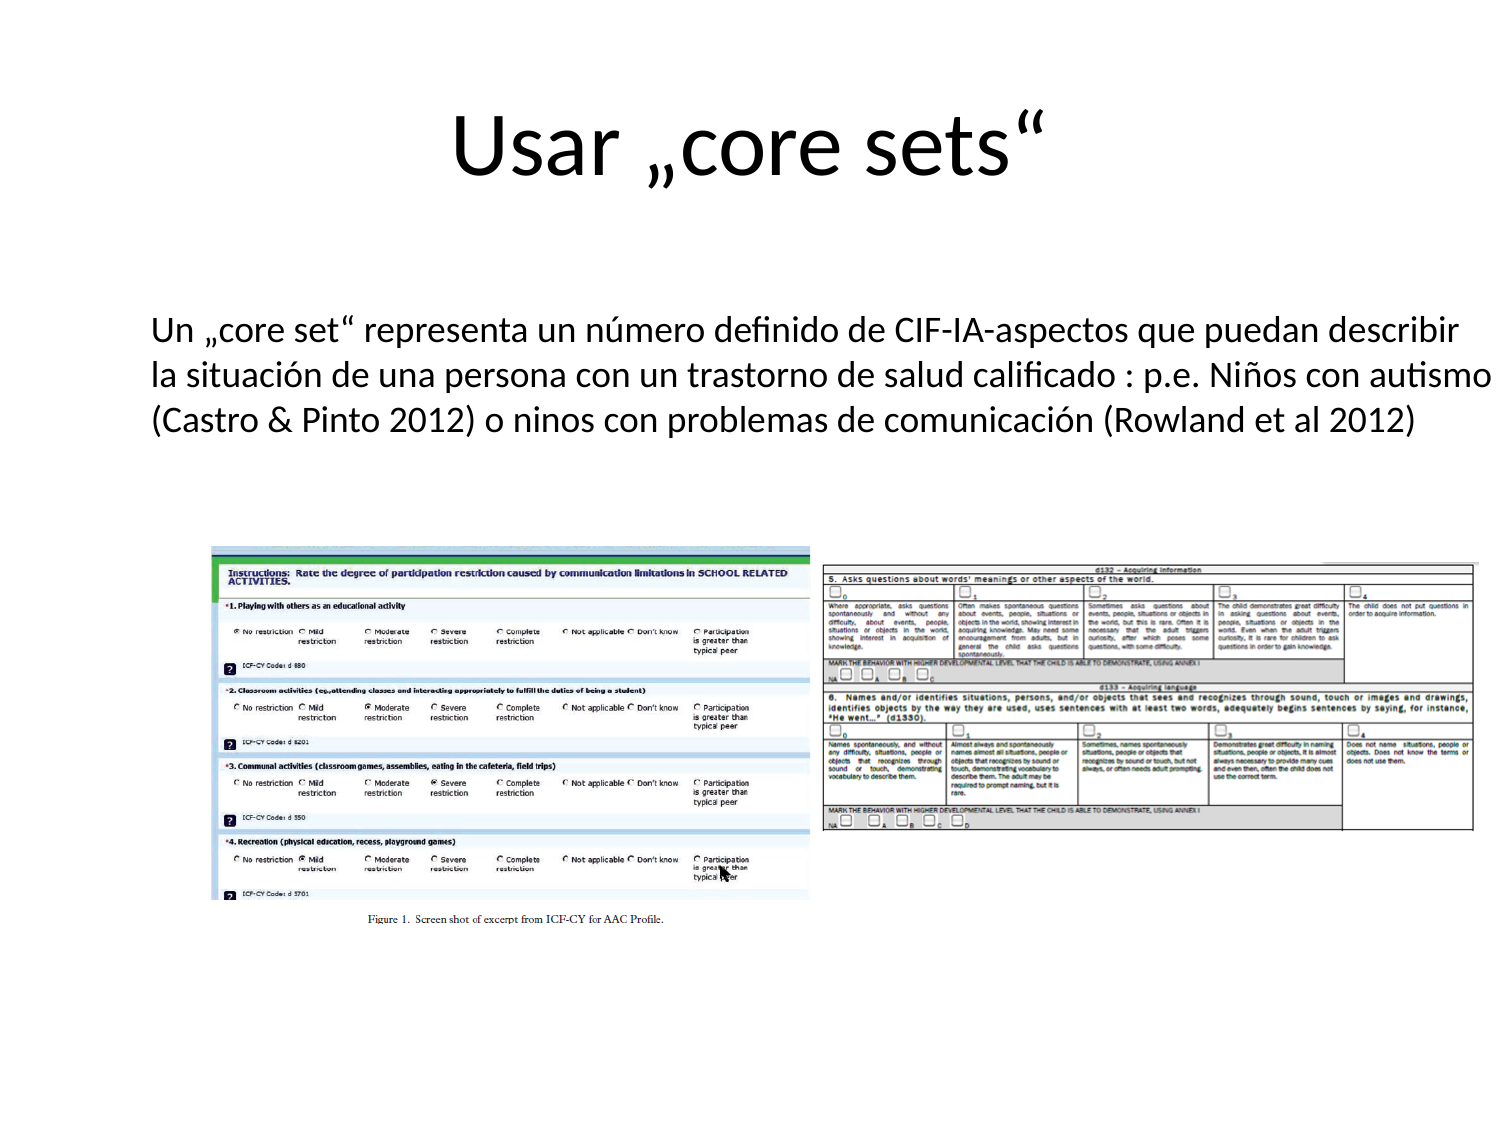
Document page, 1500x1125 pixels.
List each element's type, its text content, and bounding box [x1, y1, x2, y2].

picture [207, 546, 811, 924]
title Usar „core sets“ [75, 45, 1426, 233]
text_box Un „core set“ representa un número definido de CIF-IA-aspectos que puedan describir la situación de una persona con un trastorno de salud calificado : p.e. Niños con autismo (Castro & Pinto 2012) o ninos con problemas de comunicación (Rowland et al 2012) [135, 297, 1500, 455]
picture [817, 562, 1479, 836]
